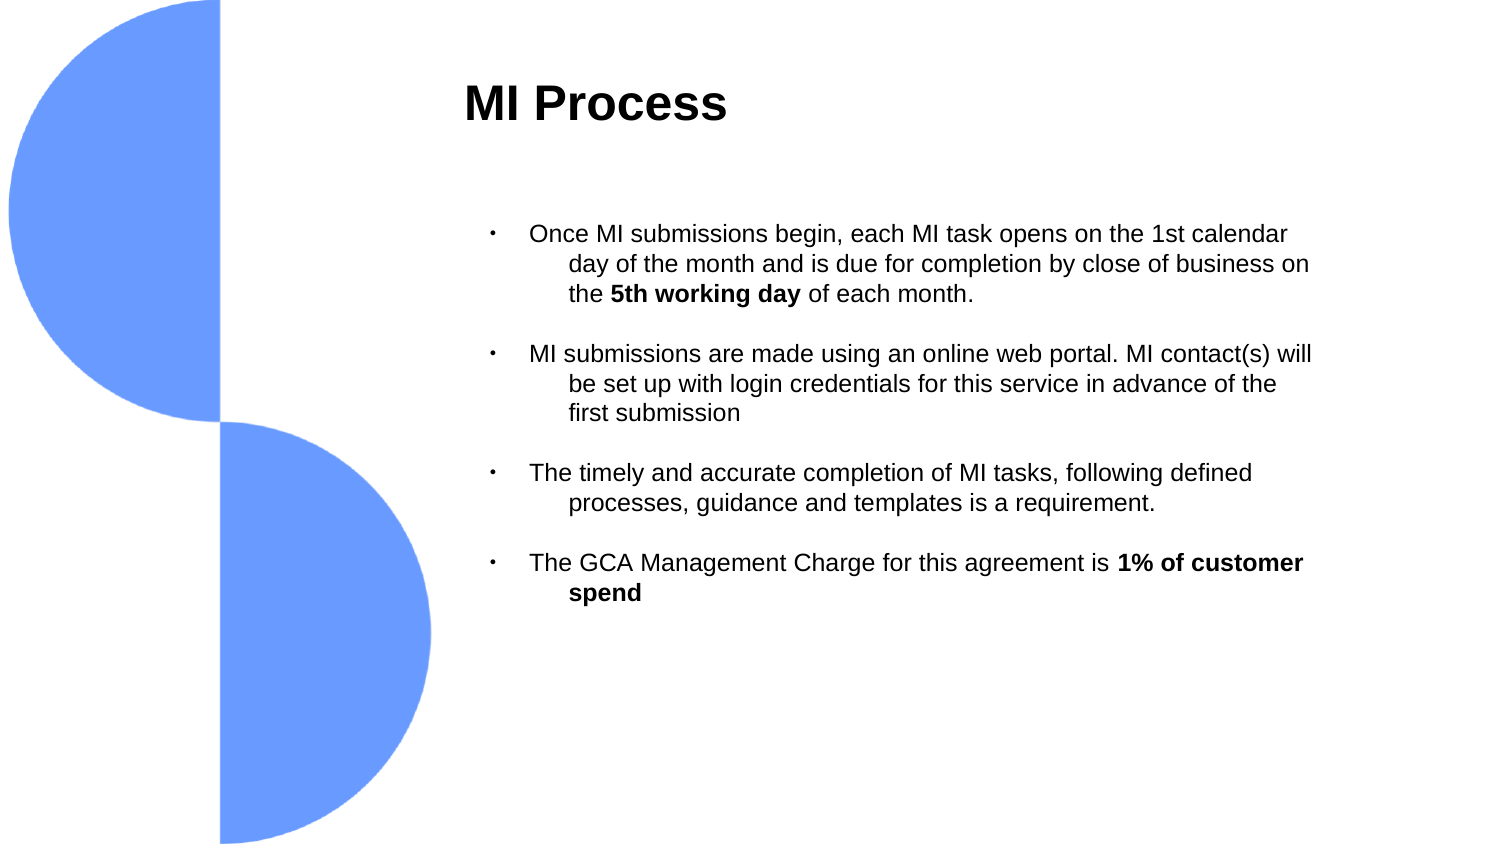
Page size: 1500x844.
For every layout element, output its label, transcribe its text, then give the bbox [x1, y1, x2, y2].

title Once MI submissions begin, each MI task opens on the 1st calendar day of the month and is due for completion by close of business on the 5th working day of each month. MI submissions are made using an online web portal. MI contact(s) will be set up with login credentials for this service in advance of the first submission The timely and accurate completion of MI tasks, following defined processes, guidance and templates is a requirement. The GCA Management Charge for this agreement is 1% of customer spend [456, 217, 1320, 650]
title MI Process [464, 70, 1390, 175]
